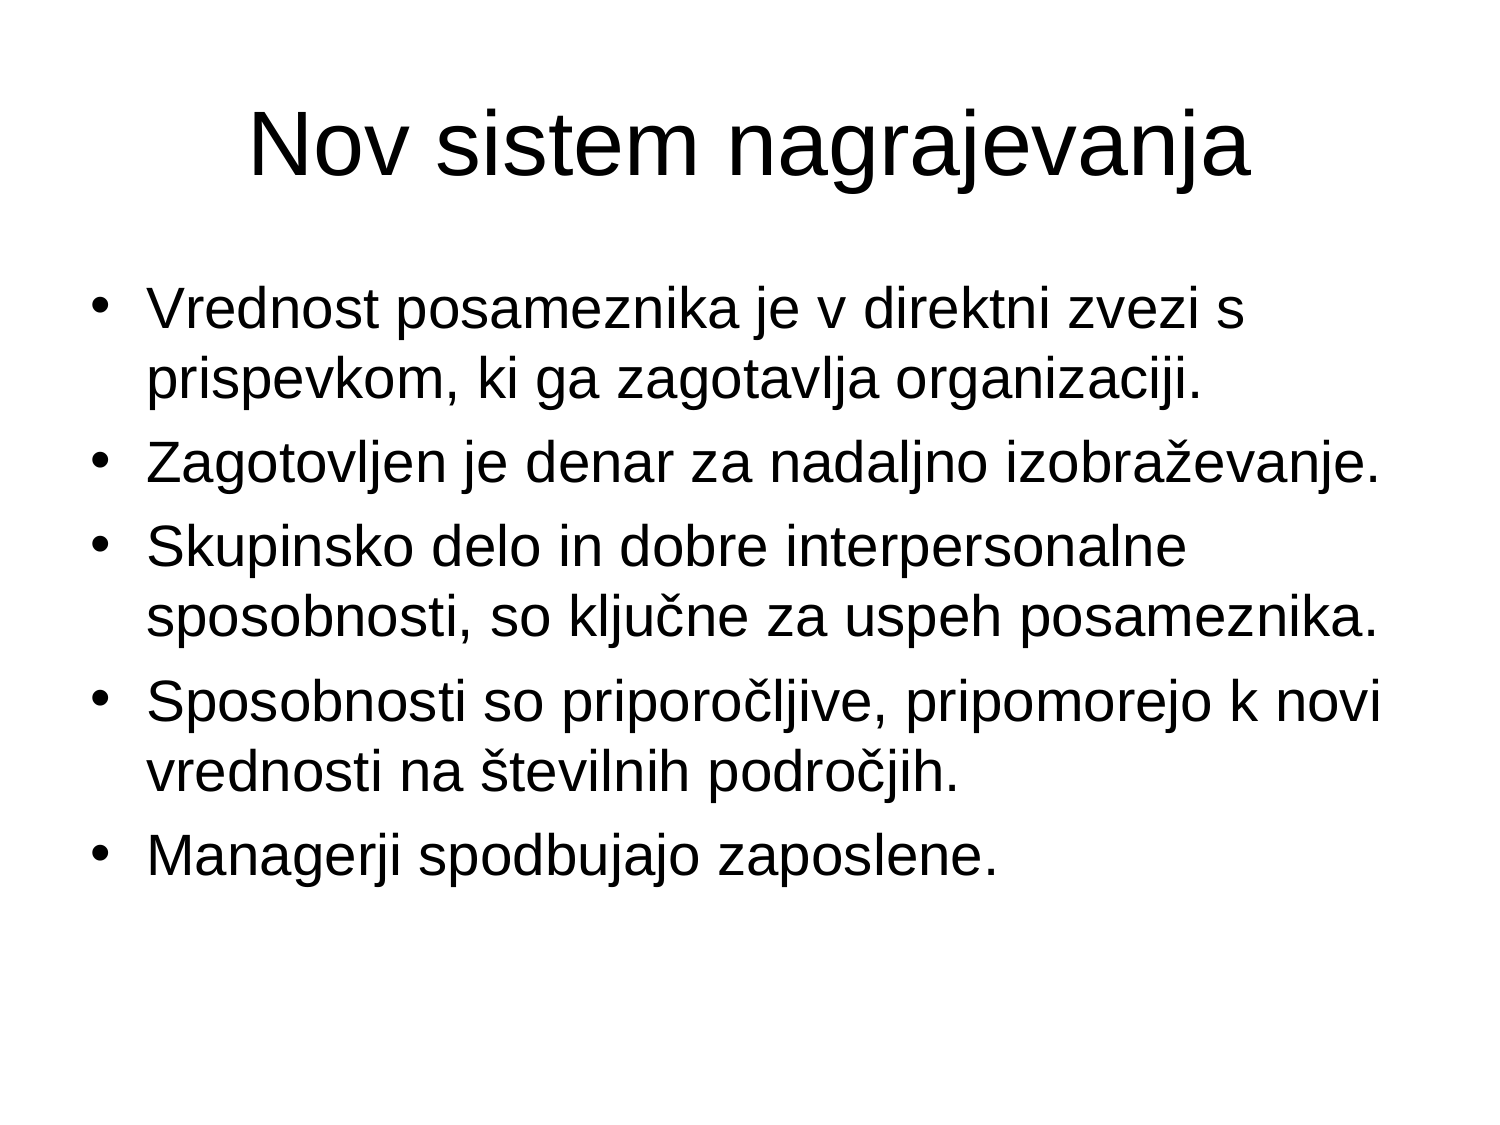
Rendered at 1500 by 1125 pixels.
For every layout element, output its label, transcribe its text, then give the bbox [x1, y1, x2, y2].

list Vrednost posameznika je v direktni zvezi s prispevkom, ki ga zagotavlja organizaciji. Zagotovljen je denar za nadaljno izobraževanje. Skupinsko delo in dobre interpersonalne sposobnosti, so ključne za uspeh posameznika. Sposobnosti so priporočljive, pripomorejo k novi vrednosti na številnih področjih. Managerji spodbujajo zaposlene. [75, 262, 1426, 1006]
title Nov sistem nagrajevanja [75, 45, 1426, 233]
